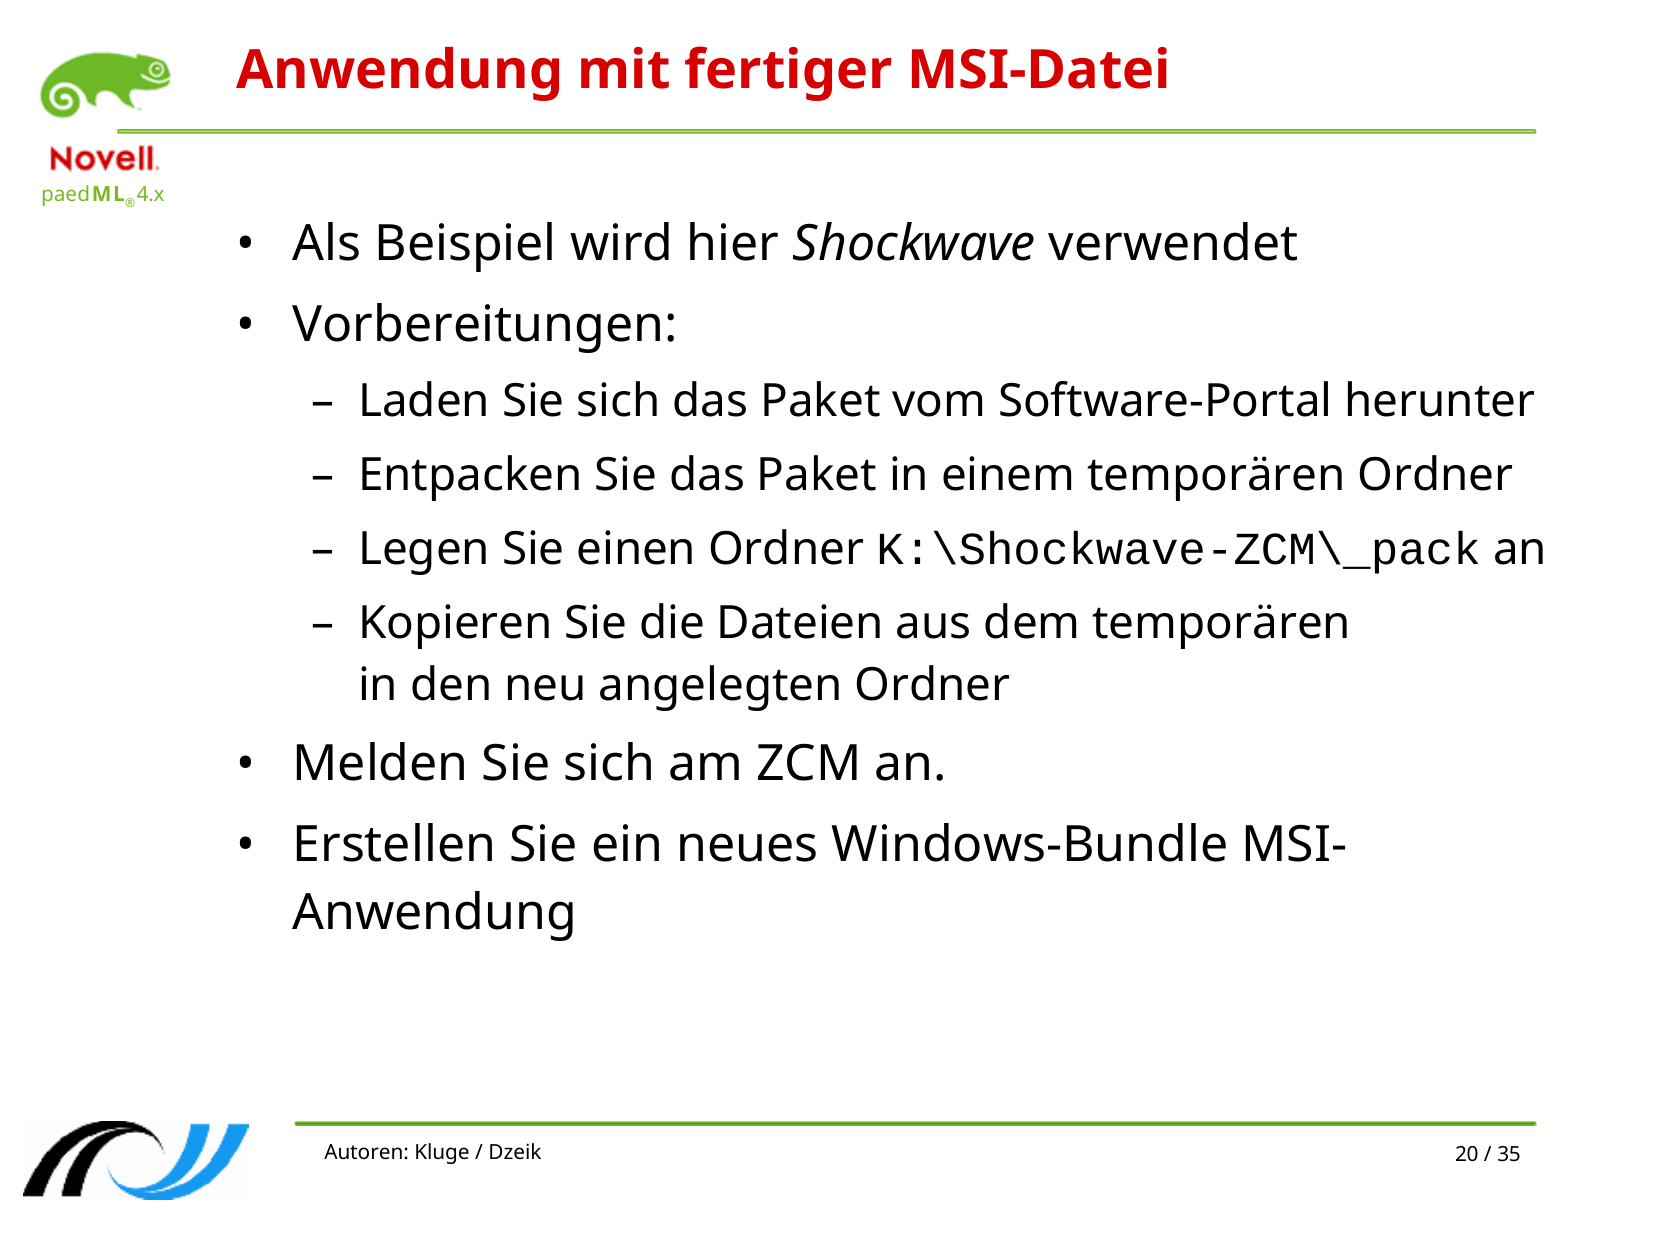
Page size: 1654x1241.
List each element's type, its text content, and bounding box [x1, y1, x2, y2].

list Als Beispiel wird hier Shockwave verwendet Vorbereitungen: Laden Sie sich das Paket vom Software-Portal herunter Entpacken Sie das Paket in einem temporären Ordner Legen Sie einen Ordner K:\Shockwave-ZCM\_pack an Kopieren Sie die Dateien aus dem temporären in den neu angelegten Ordner Melden Sie sich am ZCM an. Erstellen Sie ein neues Windows-Bundle MSI-Anwendung [236, 206, 1565, 1049]
picture [26, 35, 184, 193]
picture [23, 1121, 249, 1200]
title Anwendung mit fertiger MSI-Datei [236, 17, 1536, 119]
